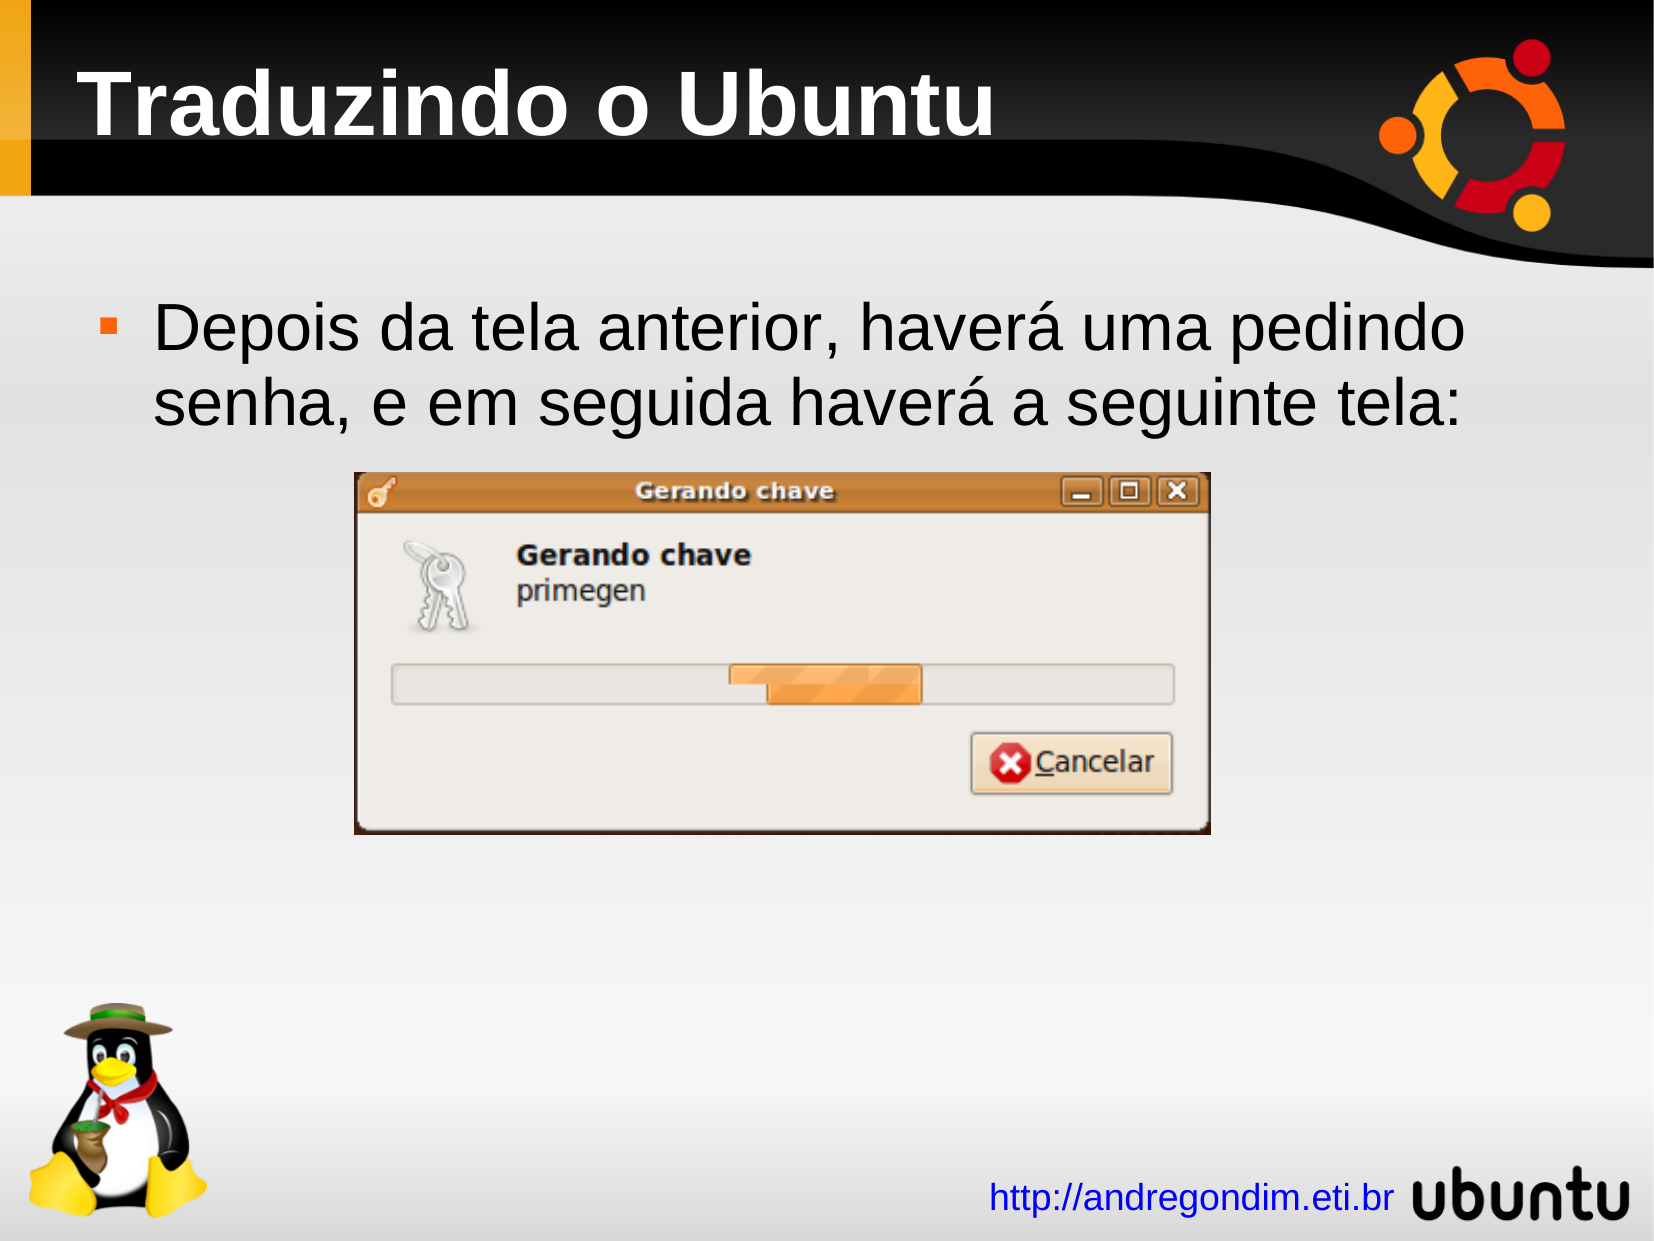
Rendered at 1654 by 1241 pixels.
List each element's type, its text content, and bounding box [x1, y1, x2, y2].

title Traduzindo o Ubuntu [76, 7, 1565, 200]
list Depois da tela anterior, haverá uma pedindo senha, e em seguida haverá a seguinte tela: [82, 290, 1571, 473]
picture [0, 0, 1654, 1241]
